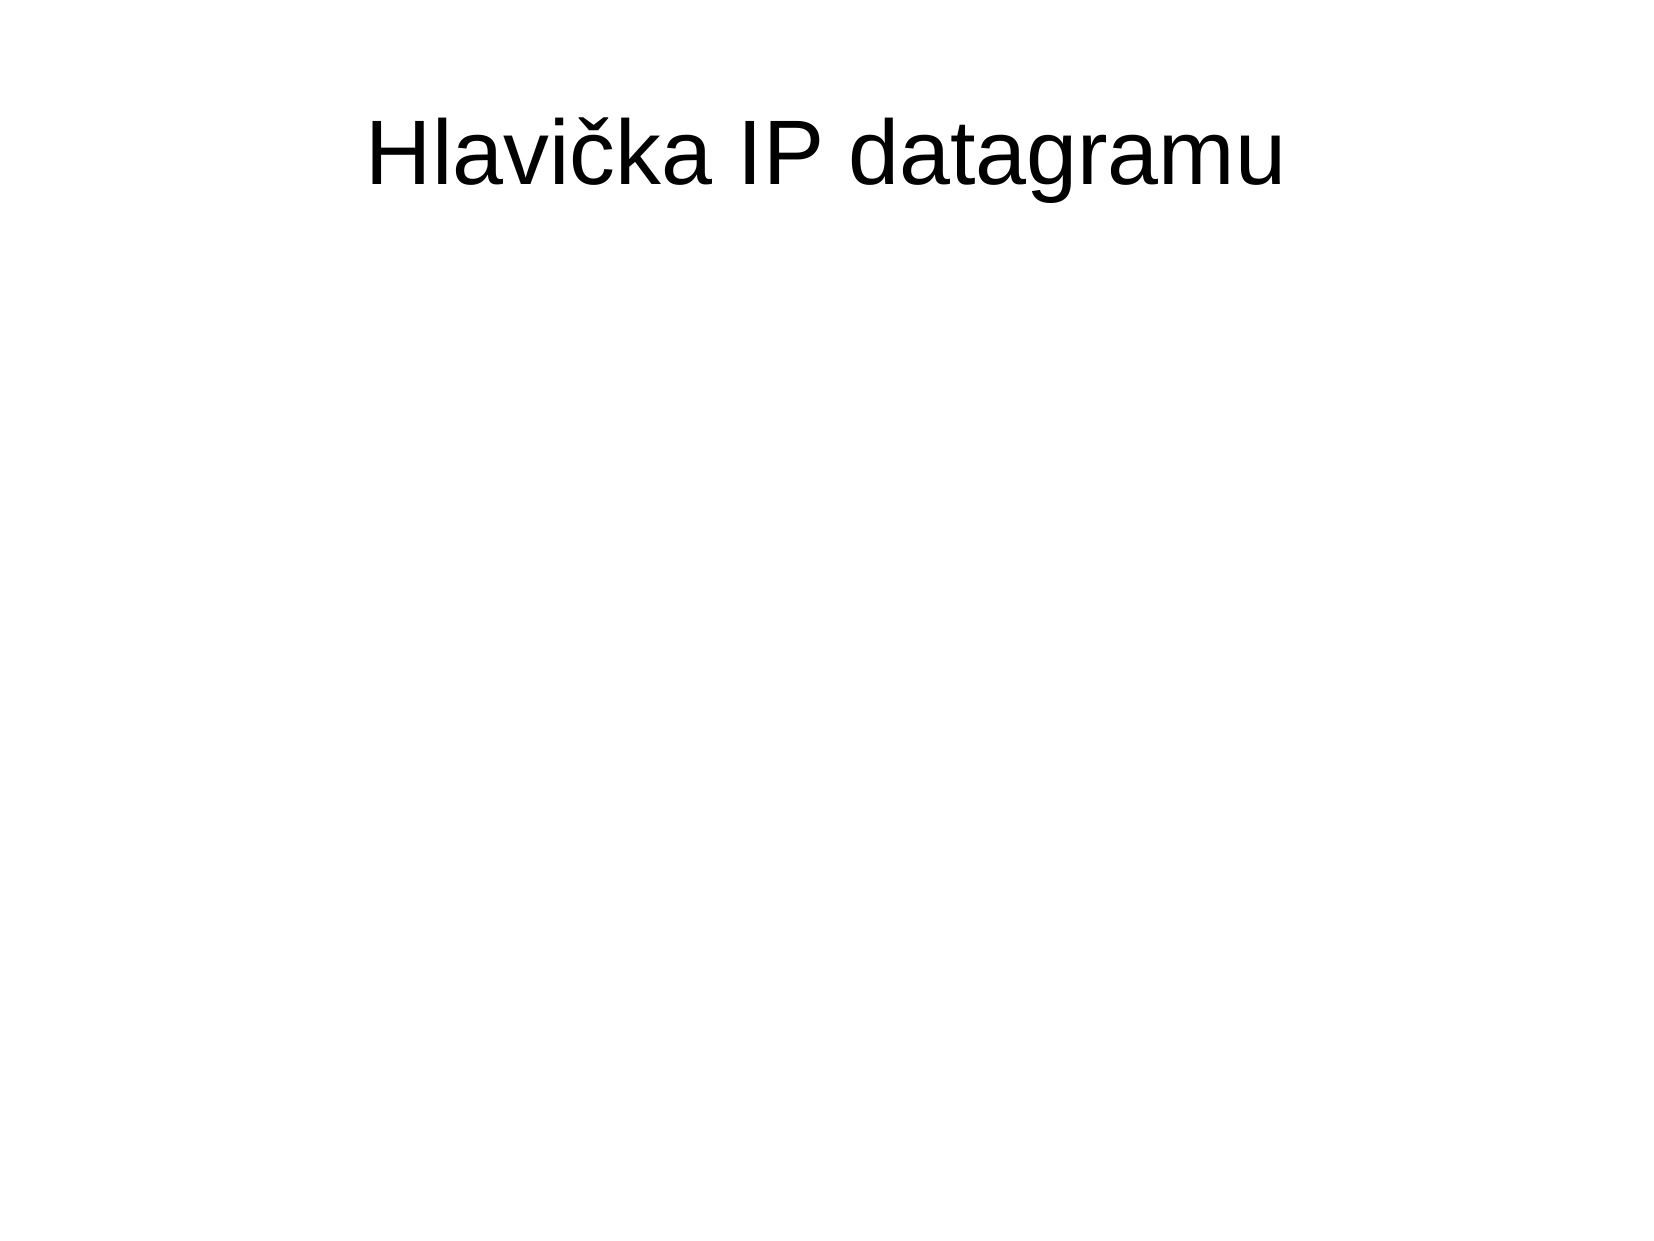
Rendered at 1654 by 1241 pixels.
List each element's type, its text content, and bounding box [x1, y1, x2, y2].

title Hlavička IP datagramu [82, 49, 1571, 257]
